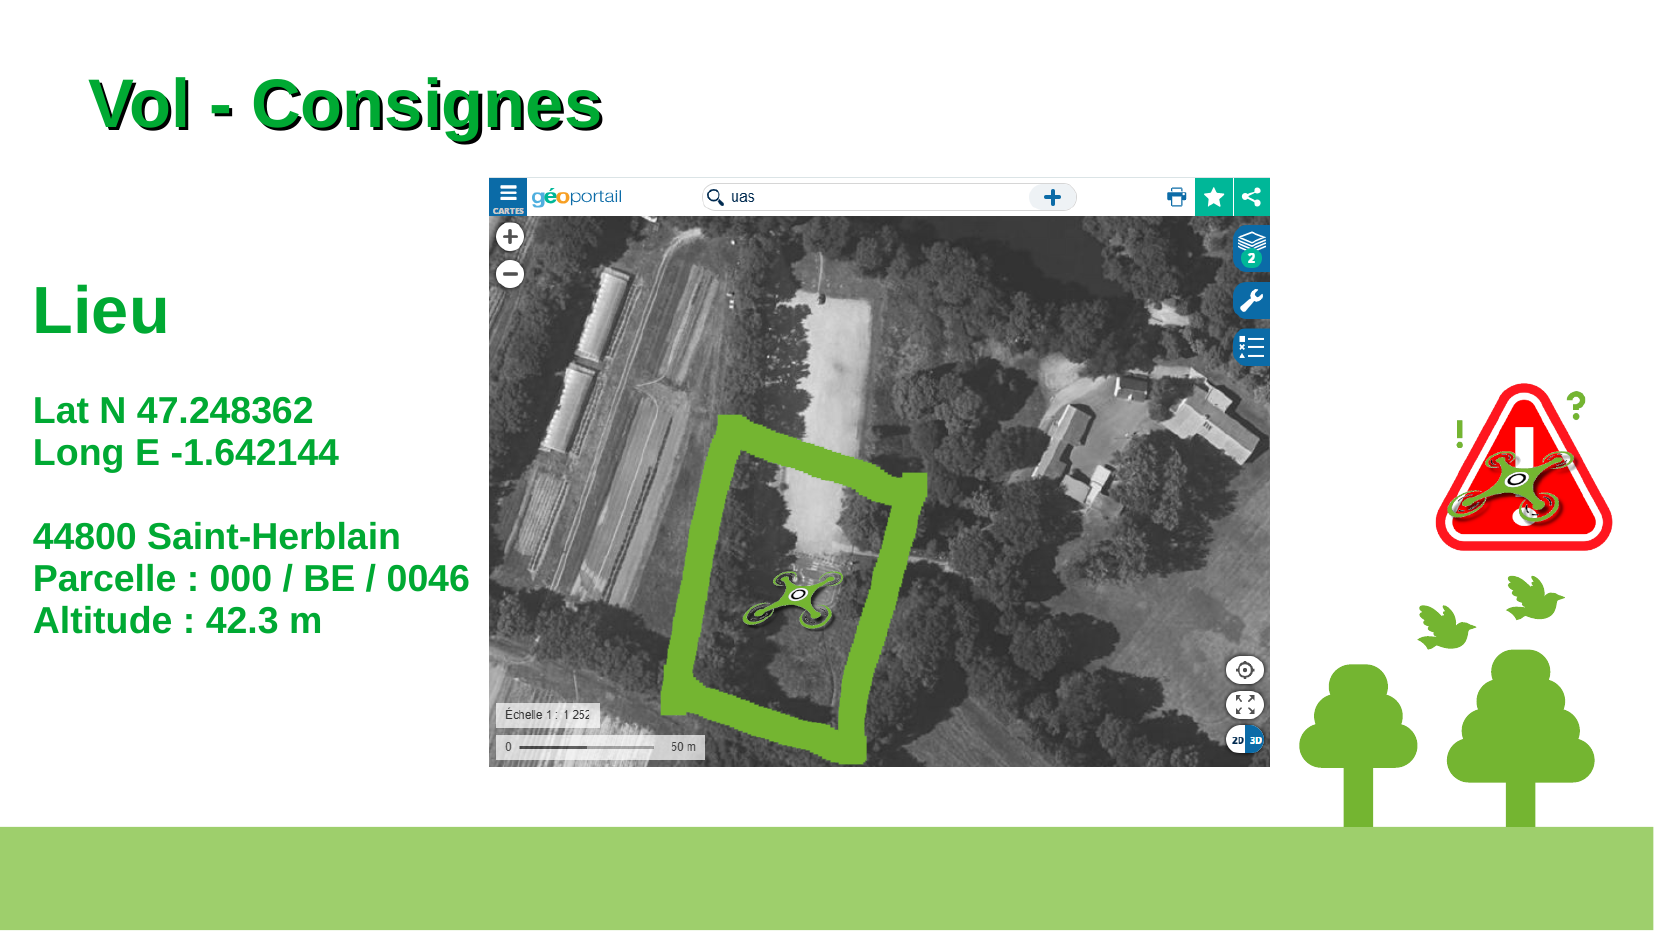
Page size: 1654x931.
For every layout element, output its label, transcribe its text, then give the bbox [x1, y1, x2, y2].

picture [1416, 354, 1625, 568]
title Vol - Consignes [88, 29, 1565, 178]
text_box Lieu Lat N 47.248362 Long E -1.642144 44800 Saint-Herblain Parcelle : 000 / BE / 0046 Altitude : 42.3 m [18, 265, 532, 449]
picture [489, 177, 1270, 768]
